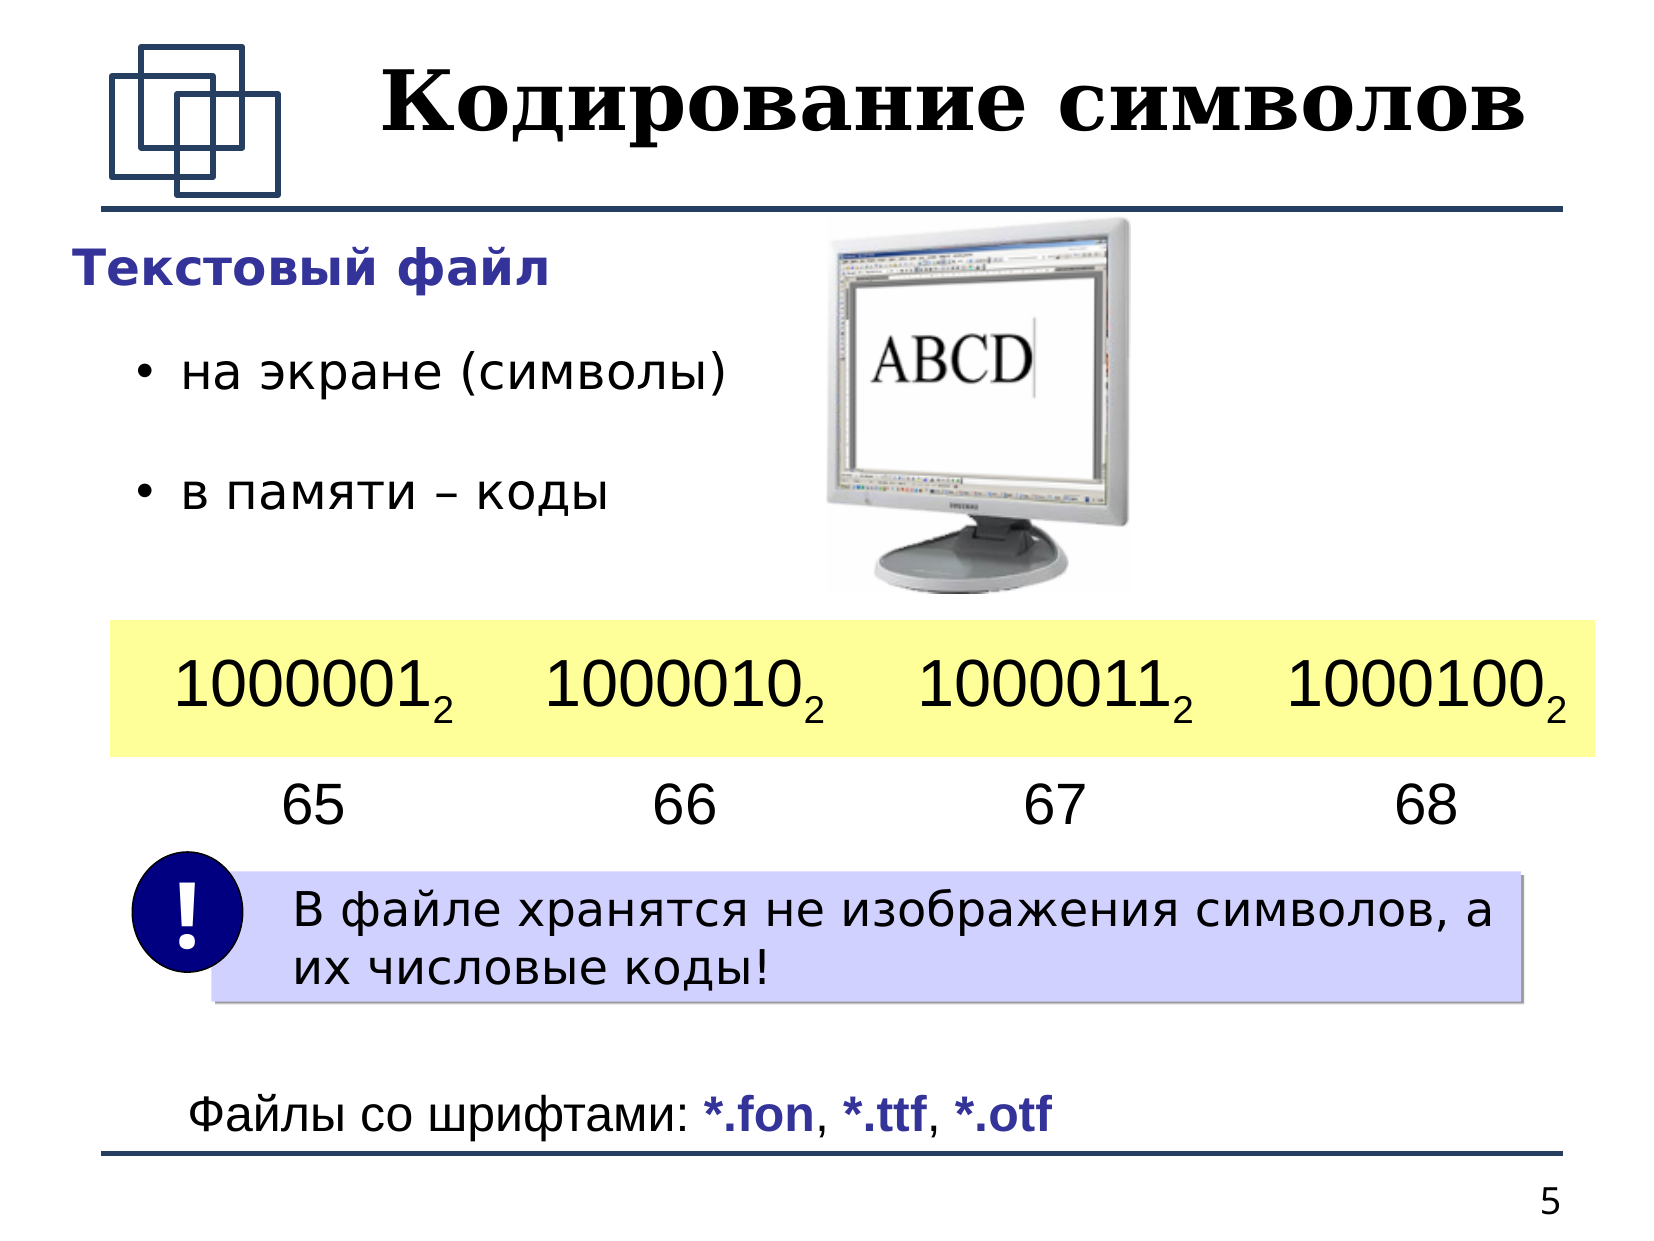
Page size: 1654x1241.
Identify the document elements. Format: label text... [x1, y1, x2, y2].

title Кодирование символов [307, 34, 1571, 160]
text_box Файлы со шрифтами: *.fon, *.ttf, *.otf [137, 1073, 1068, 1149]
text_box В файле хранятся не изображения символов, а их числовые коды! [211, 871, 1522, 1002]
table_header 10000102 [482, 620, 853, 757]
table_header 10001002 [1224, 620, 1595, 757]
text_box Текстовый файл [57, 227, 567, 304]
text_box ! [132, 857, 243, 973]
table_header 10000012 [110, 620, 482, 757]
picture [826, 216, 1131, 594]
table_header 66 [482, 764, 853, 857]
table_header 67 [853, 764, 1224, 857]
text_box на экране (символы) в памяти – коды [121, 332, 743, 528]
table_header 10000112 [853, 620, 1224, 757]
table_header 65 [110, 764, 482, 857]
table_header 68 [1224, 764, 1595, 857]
